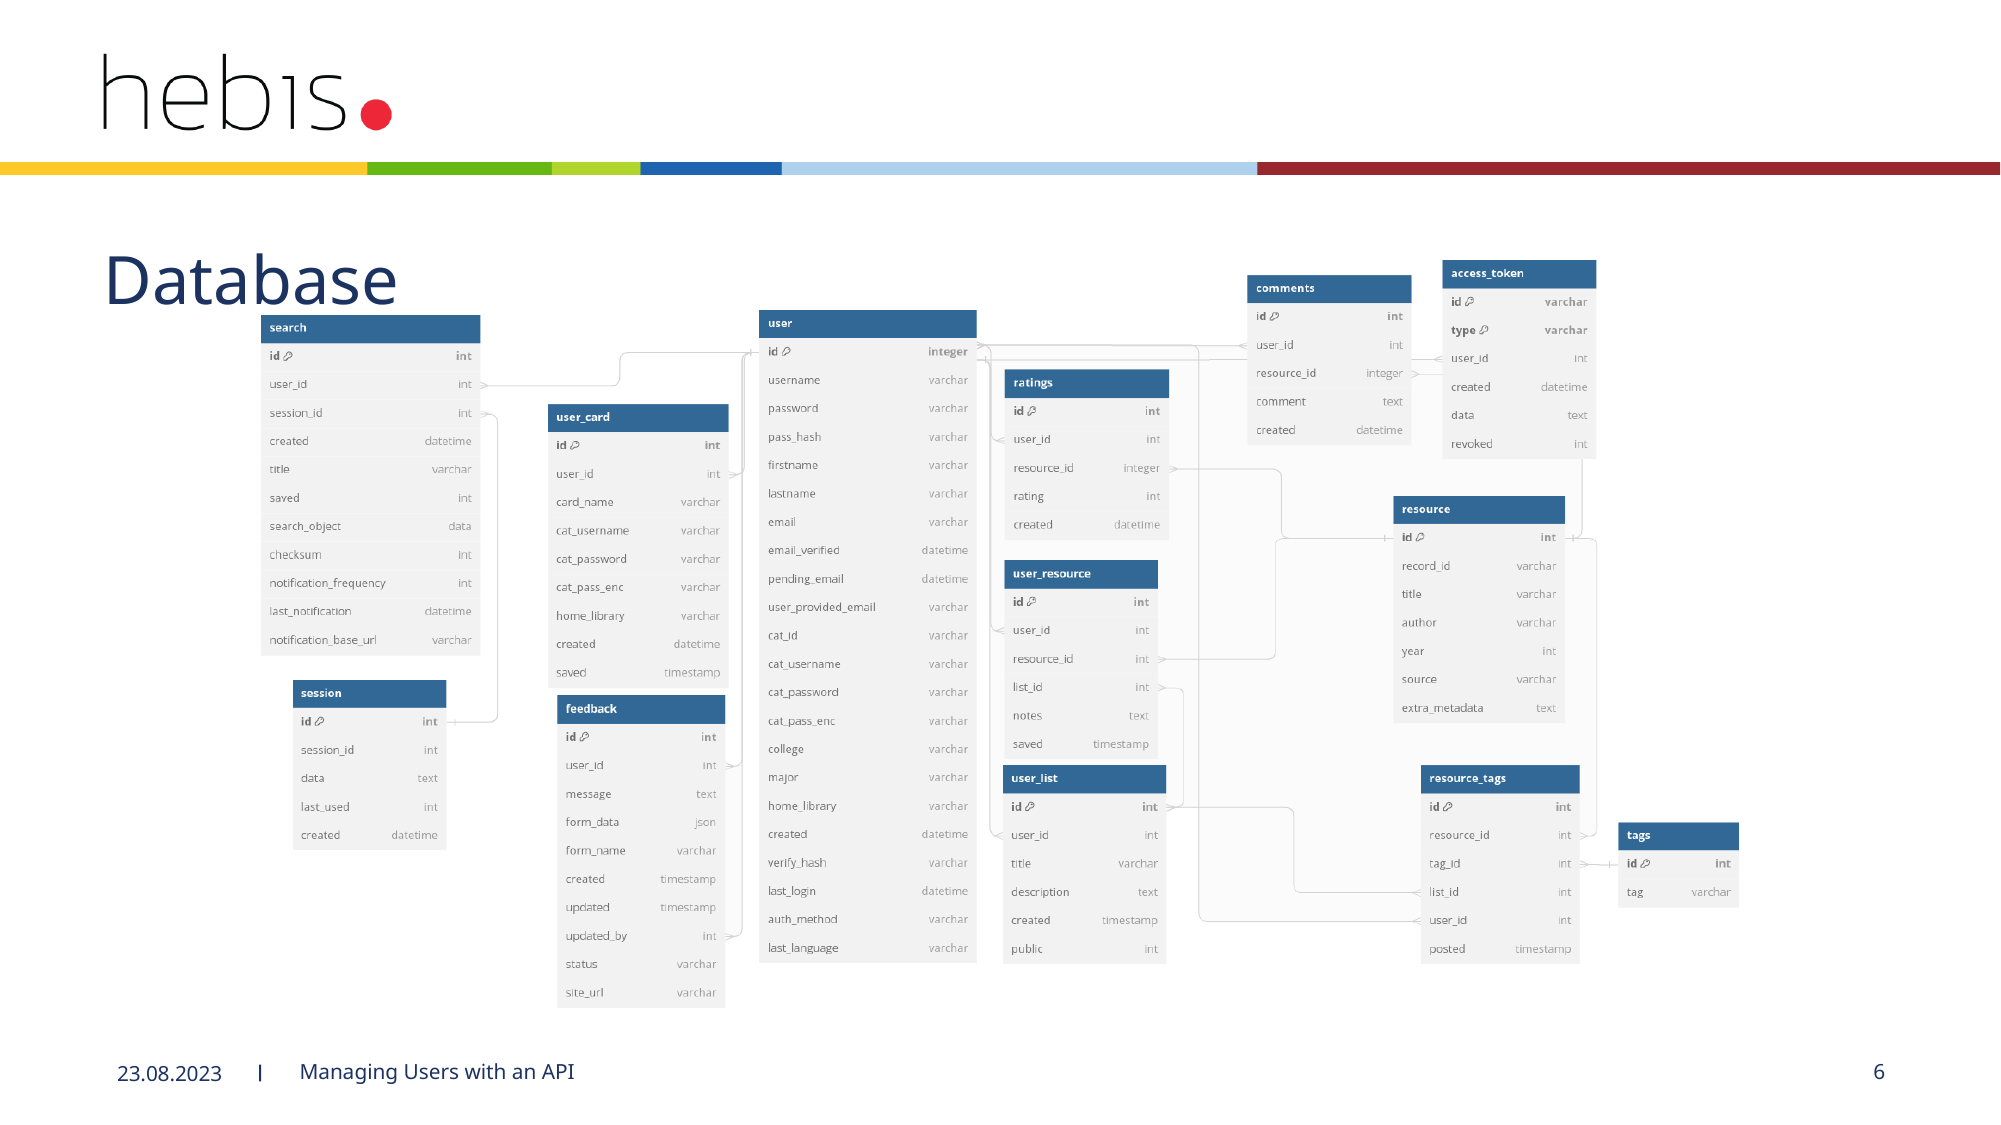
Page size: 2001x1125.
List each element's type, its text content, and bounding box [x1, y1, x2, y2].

list Database [97, 242, 1581, 313]
picture [0, 0, 2001, 1058]
slide_number 23.08.2023 [102, 1042, 271, 1103]
